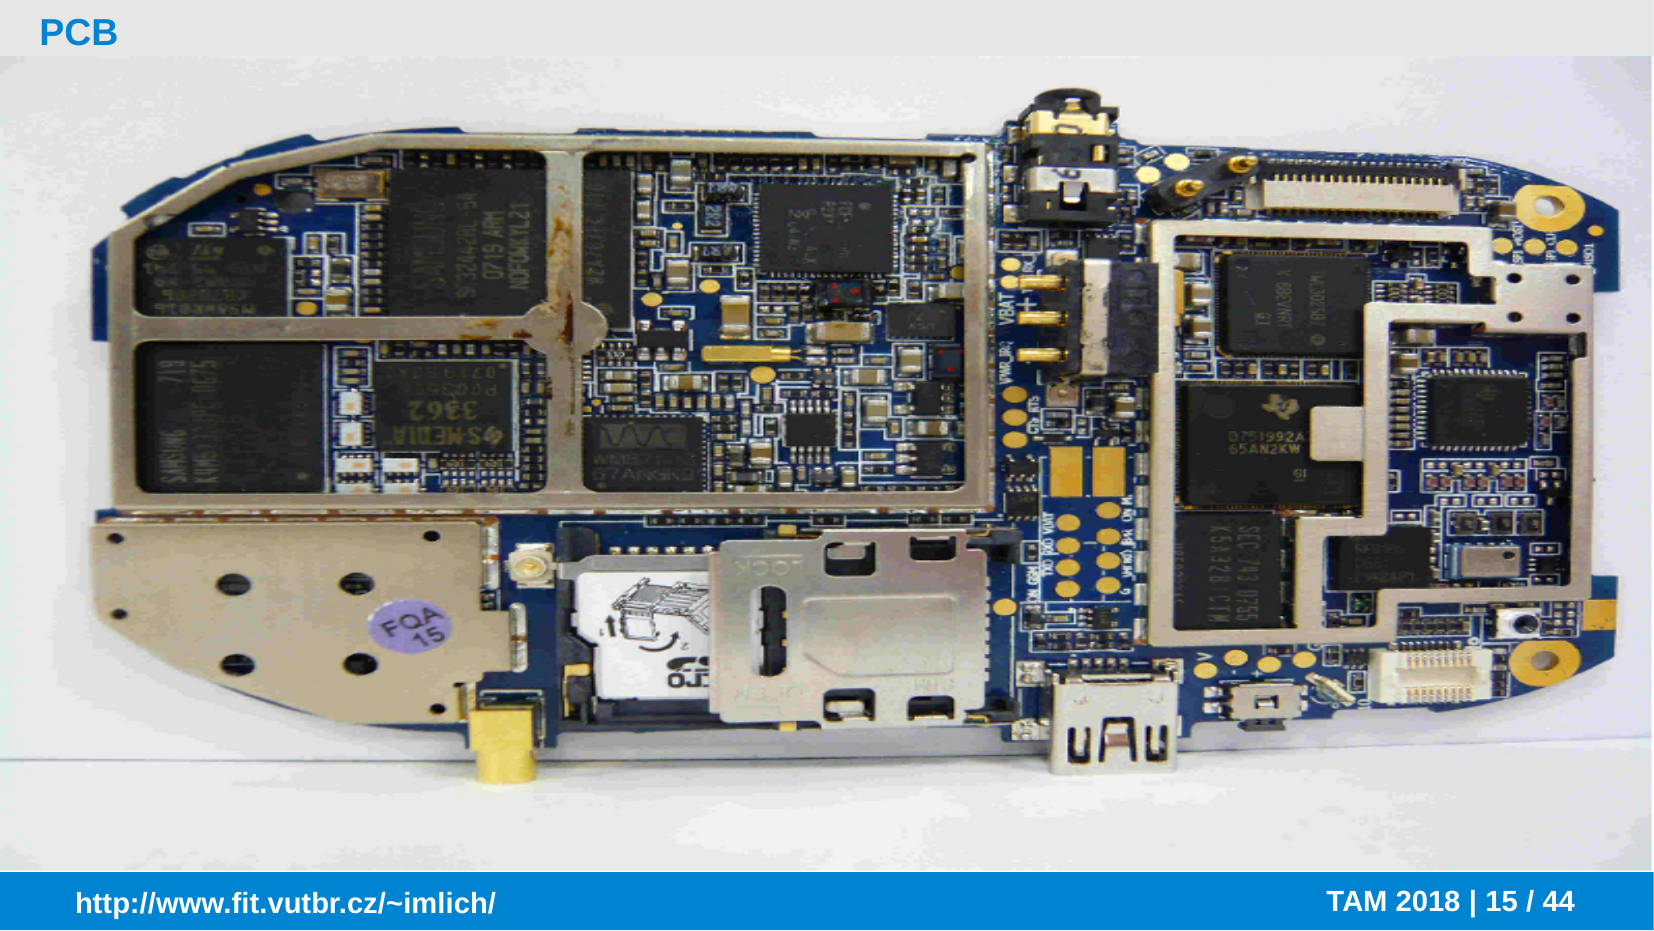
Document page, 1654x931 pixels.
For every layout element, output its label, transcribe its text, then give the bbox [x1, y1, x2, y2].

picture [0, 56, 1654, 872]
title PCB [39, 4, 1615, 56]
